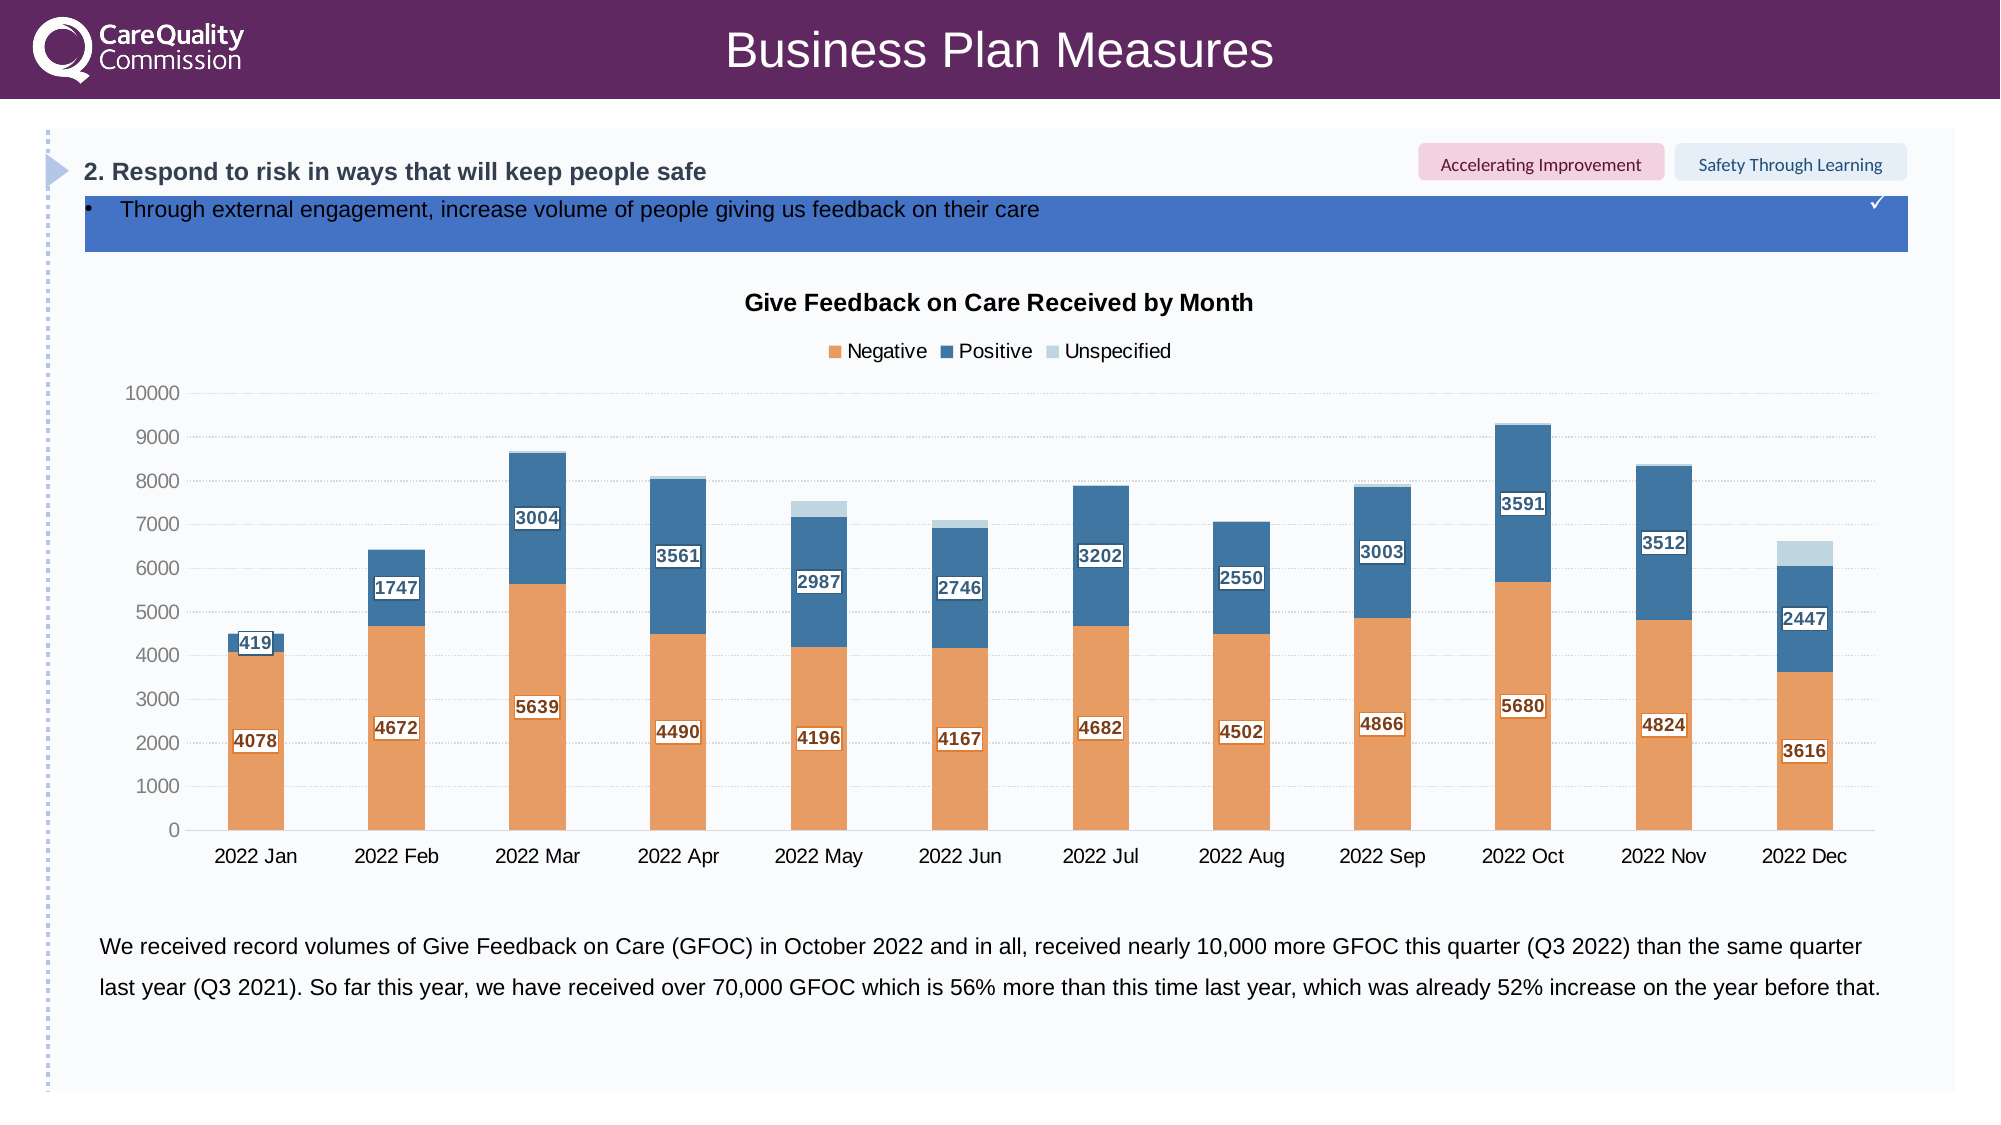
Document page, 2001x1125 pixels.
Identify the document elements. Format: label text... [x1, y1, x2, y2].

text_box Safety Through Learning [1674, 143, 1908, 181]
text_box [0, 0, 2000, 99]
text_box We received record volumes of Give Feedback on Care (GFOC) in October 2022 and in all, received nearly 10,000 more GFOC this quarter (Q3 2022) than the same quarter last year (Q3 2021). So far this year, we have received over 70,000 GFOC which is 56% more than this time last year, which was already 52% increase on the year before that. [84, 910, 1912, 1004]
table_header Through external engagement, increase volume of people giving us feedback on their care [85, 196, 1848, 252]
text_box Business Plan Measures [641, 9, 1358, 86]
text_box Accelerating Improvement [1418, 143, 1665, 181]
text_box [45, 128, 1955, 1091]
chart [88, 261, 1912, 882]
text_box 2. Respond to risk in ways that will keep people safe [69, 147, 984, 194]
picture [32, 16, 245, 84]
table_header  [1848, 196, 1908, 252]
